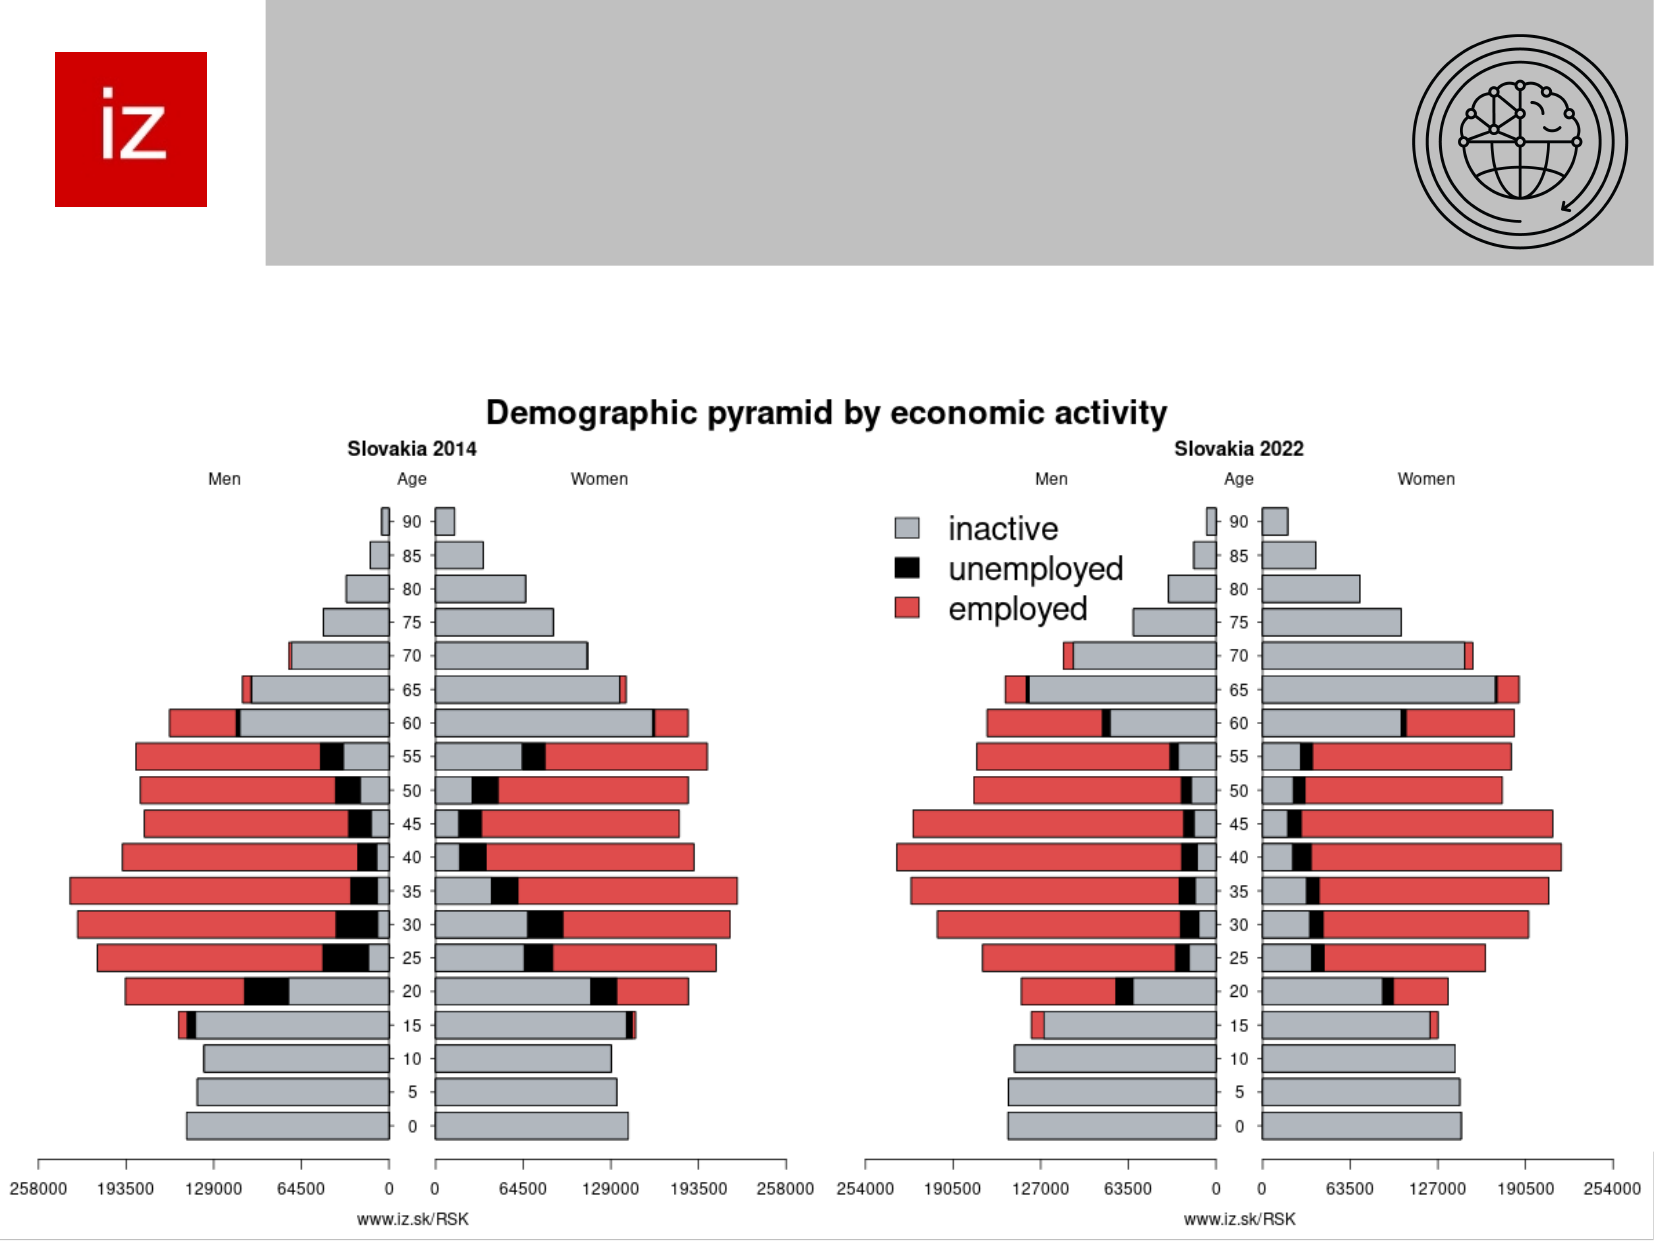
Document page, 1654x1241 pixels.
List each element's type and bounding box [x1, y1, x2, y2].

picture [0, 369, 1653, 1239]
picture [1352, 0, 1654, 309]
picture [55, 52, 207, 207]
